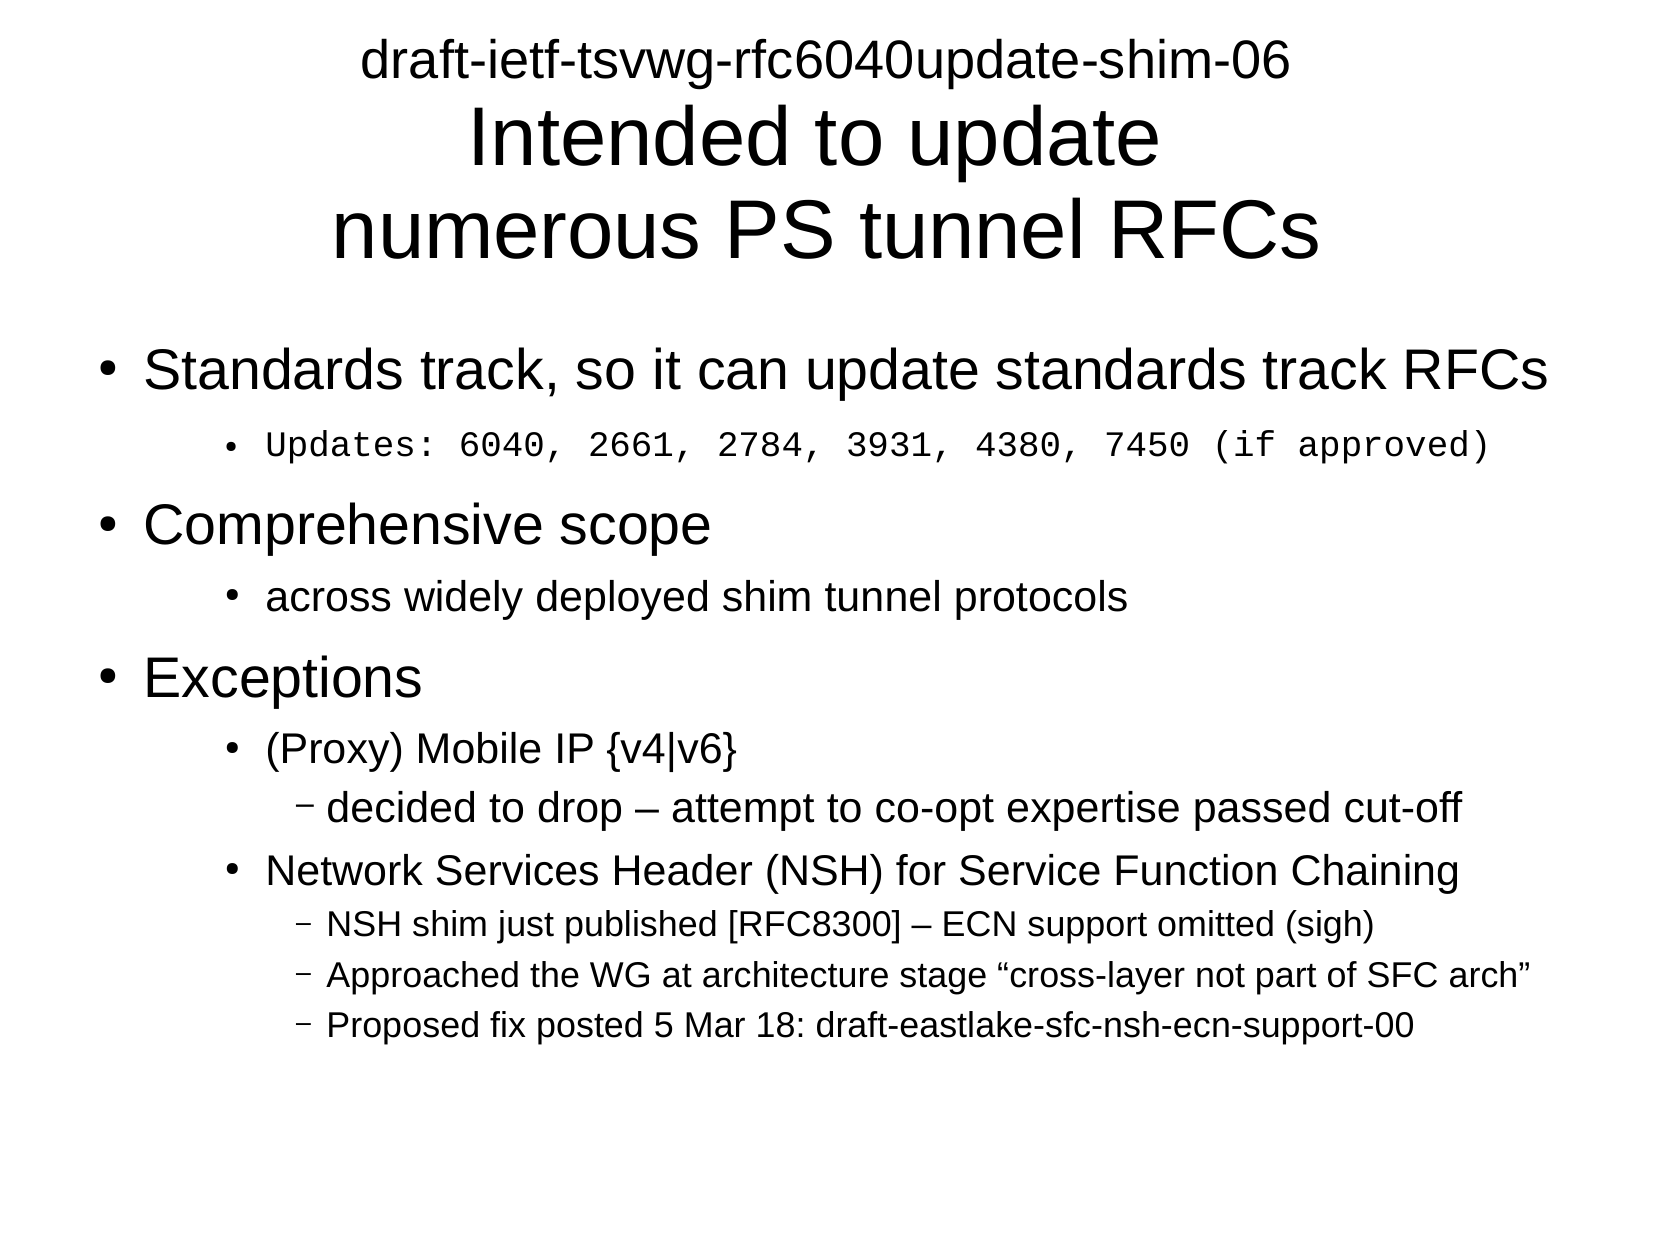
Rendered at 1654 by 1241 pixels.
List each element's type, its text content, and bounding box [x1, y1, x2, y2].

list Standards track, so it can update standards track RFCs Updates: 6040, 2661, 2784, 3931, 4380, 7450 (if approved) Comprehensive scope across widely deployed shim tunnel protocols Exceptions (Proxy) Mobile IP {v4|v6} decided to drop – attempt to co-opt expertise passed cut-off Network Services Header (NSH) for Service Function Chaining NSH shim just published [RFC8300] – ECN support omitted (sigh) Approached the WG at architecture stage “cross-layer not part of SFC arch” Proposed fix posted 5 Mar 18: draft-eastlake-sfc-nsh-ecn-support-00 [82, 337, 1571, 1057]
title draft-ietf-tsvwg-rfc6040update-shim-06 Intended to update numerous PS tunnel RFCs [82, 29, 1571, 277]
